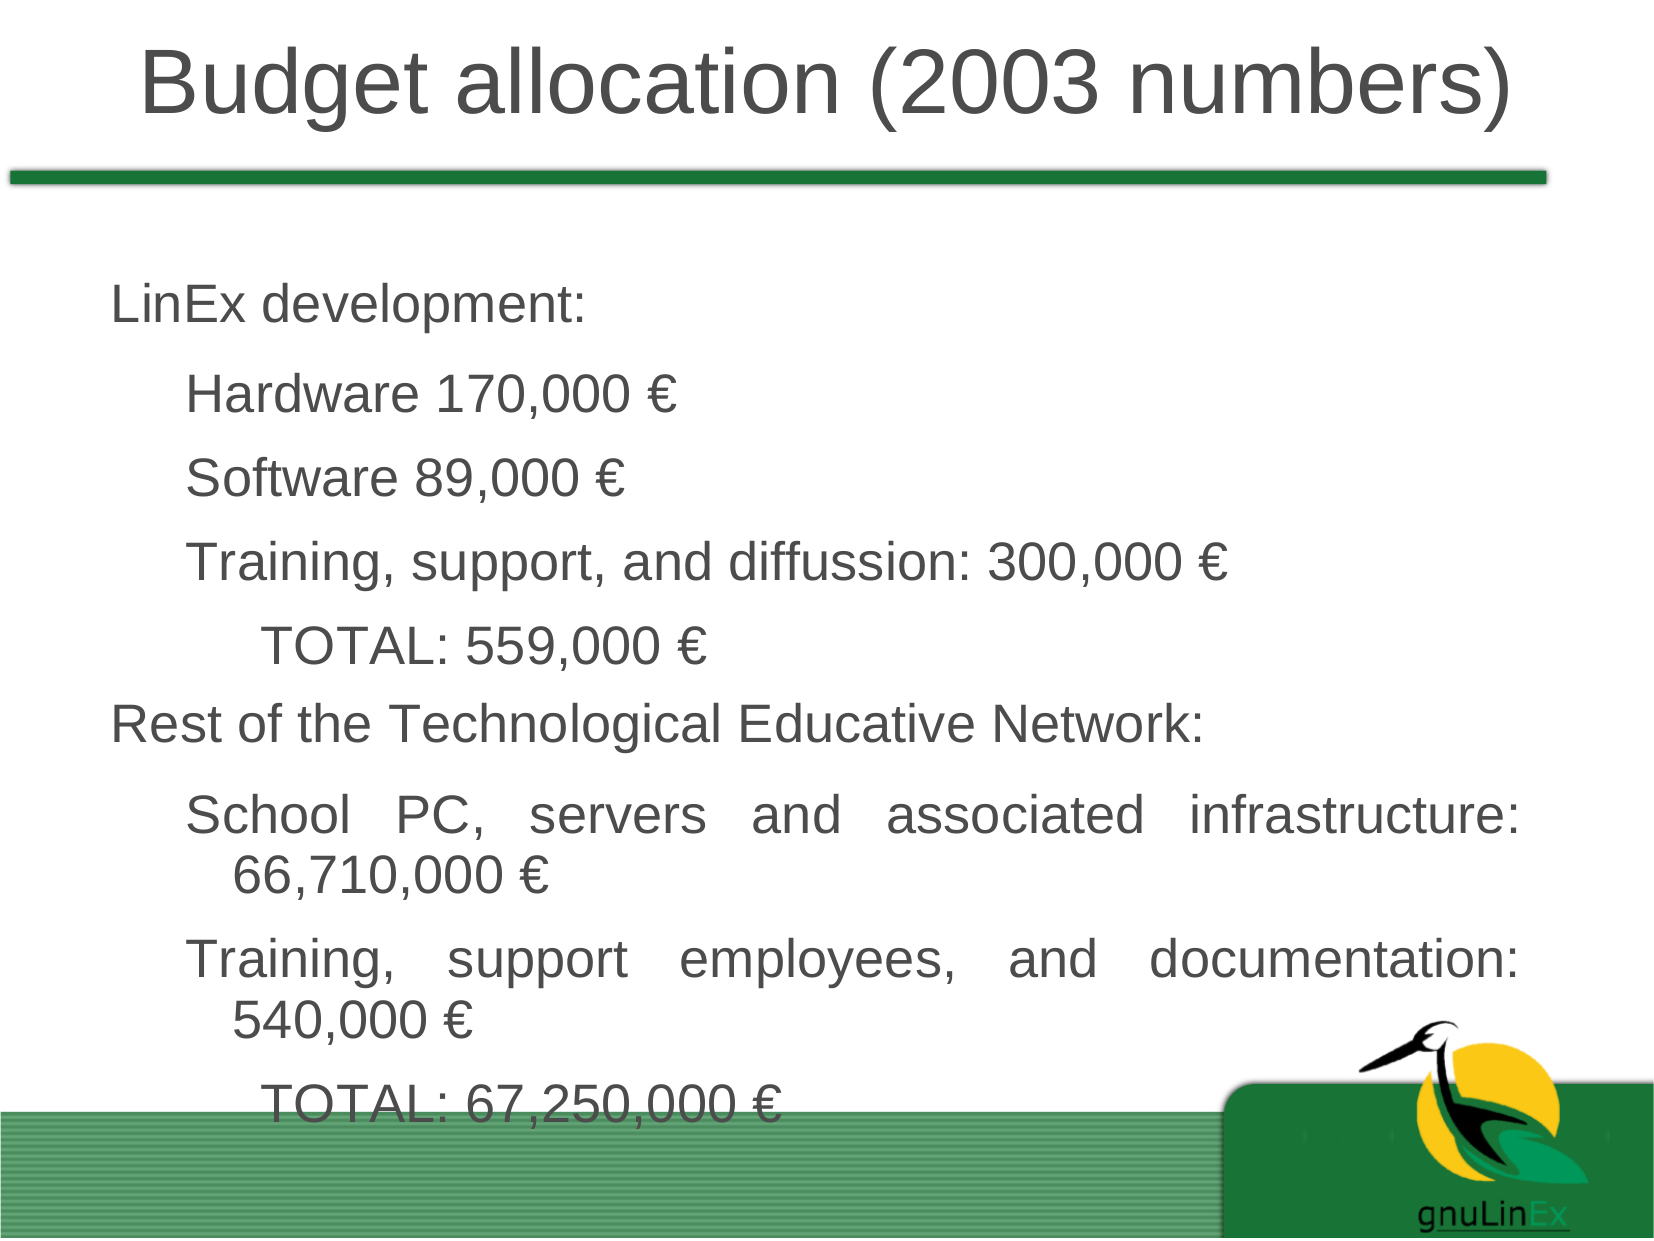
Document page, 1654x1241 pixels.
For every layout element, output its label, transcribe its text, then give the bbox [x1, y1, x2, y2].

title Budget allocation (2003 numbers) [121, 0, 1534, 164]
picture [0, 0, 1654, 1238]
list LinEx development: Hardware 170,000 € Software 89,000 € Training, support, and diffussion: 300,000 € TOTAL: 559,000 € Rest of the Technological Educative Network: School PC, servers and associated infrastructure: 66,710,000 € Training, support employees, and documentation: 540,000 € TOTAL: 67,250,000 € [110, 273, 1523, 1209]
